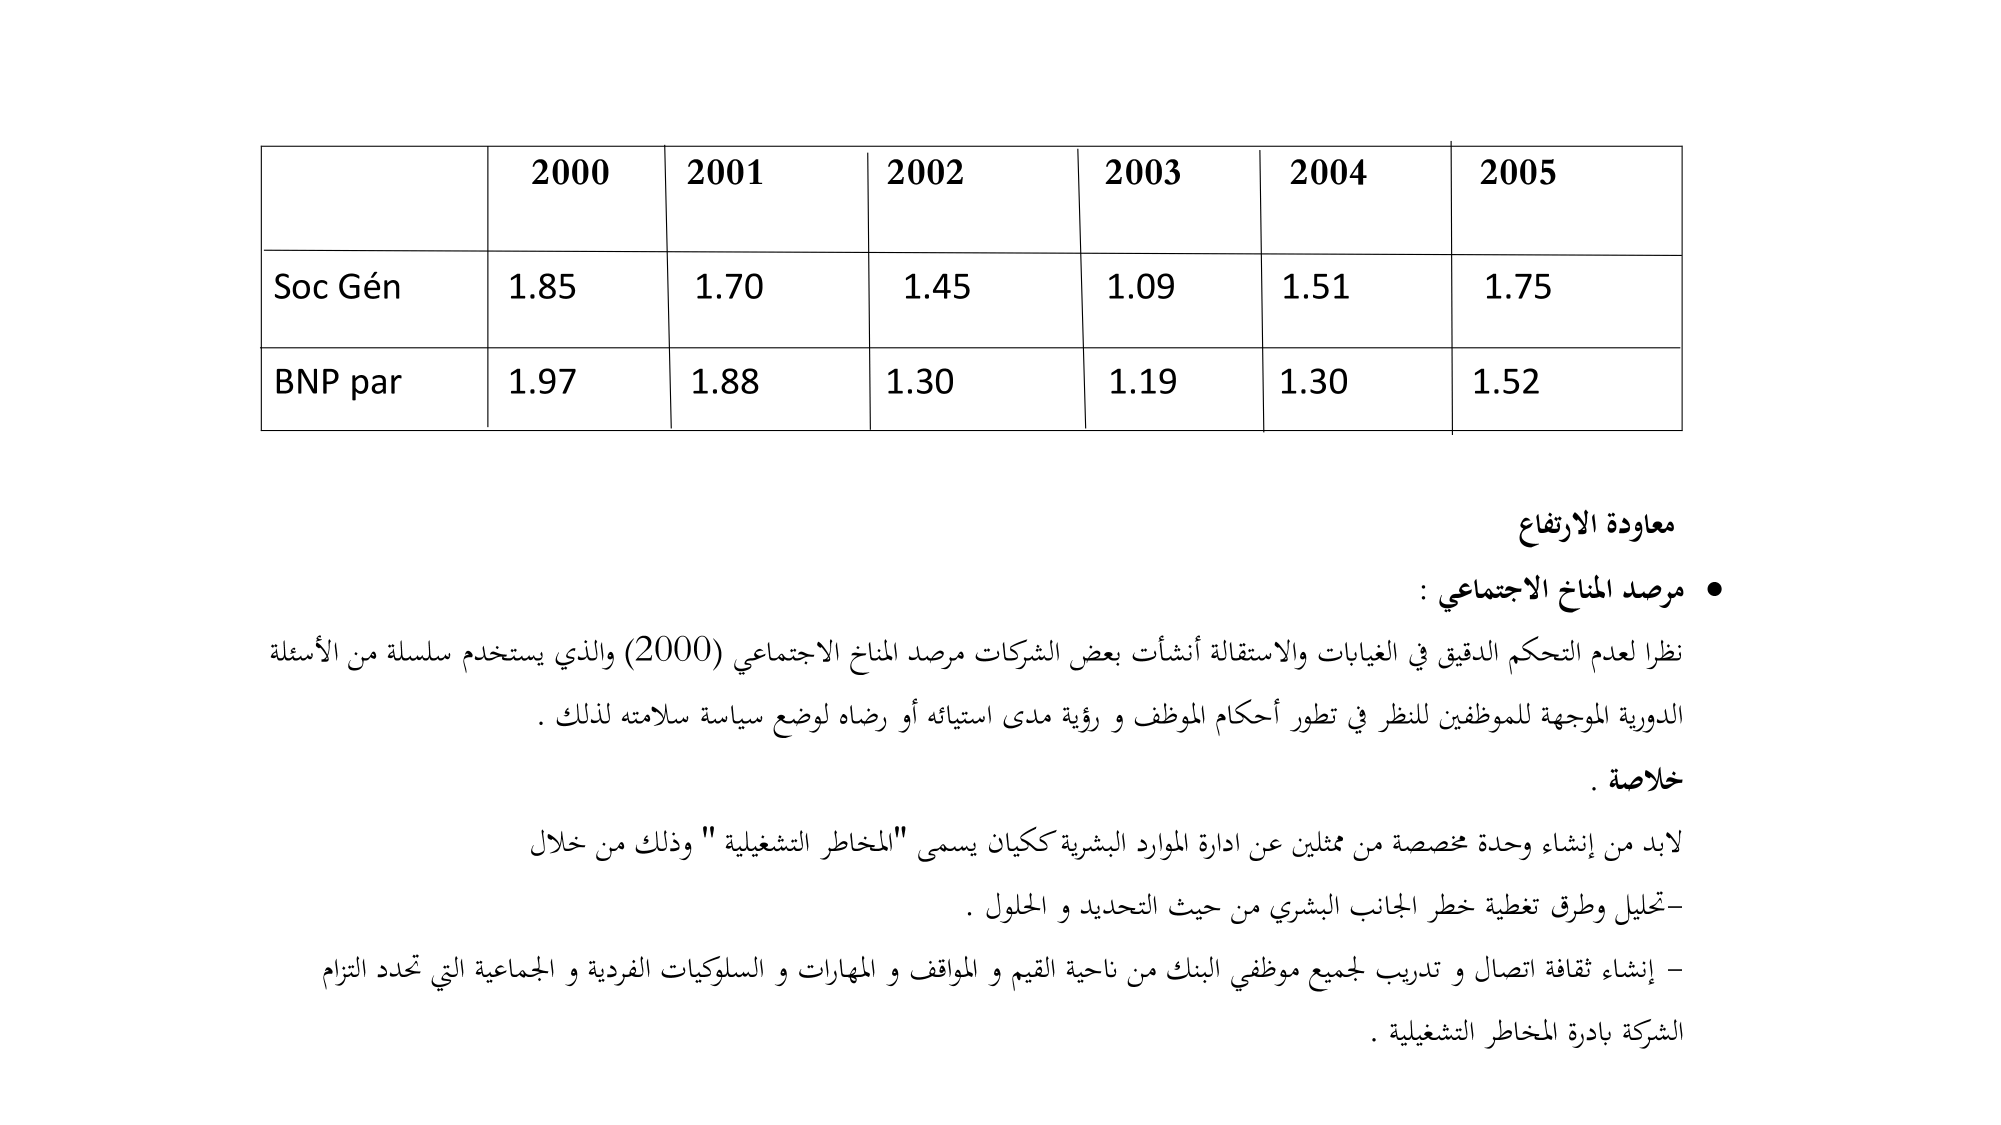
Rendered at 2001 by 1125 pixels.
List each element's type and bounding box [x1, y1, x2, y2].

picture [222, 53, 1778, 1071]
